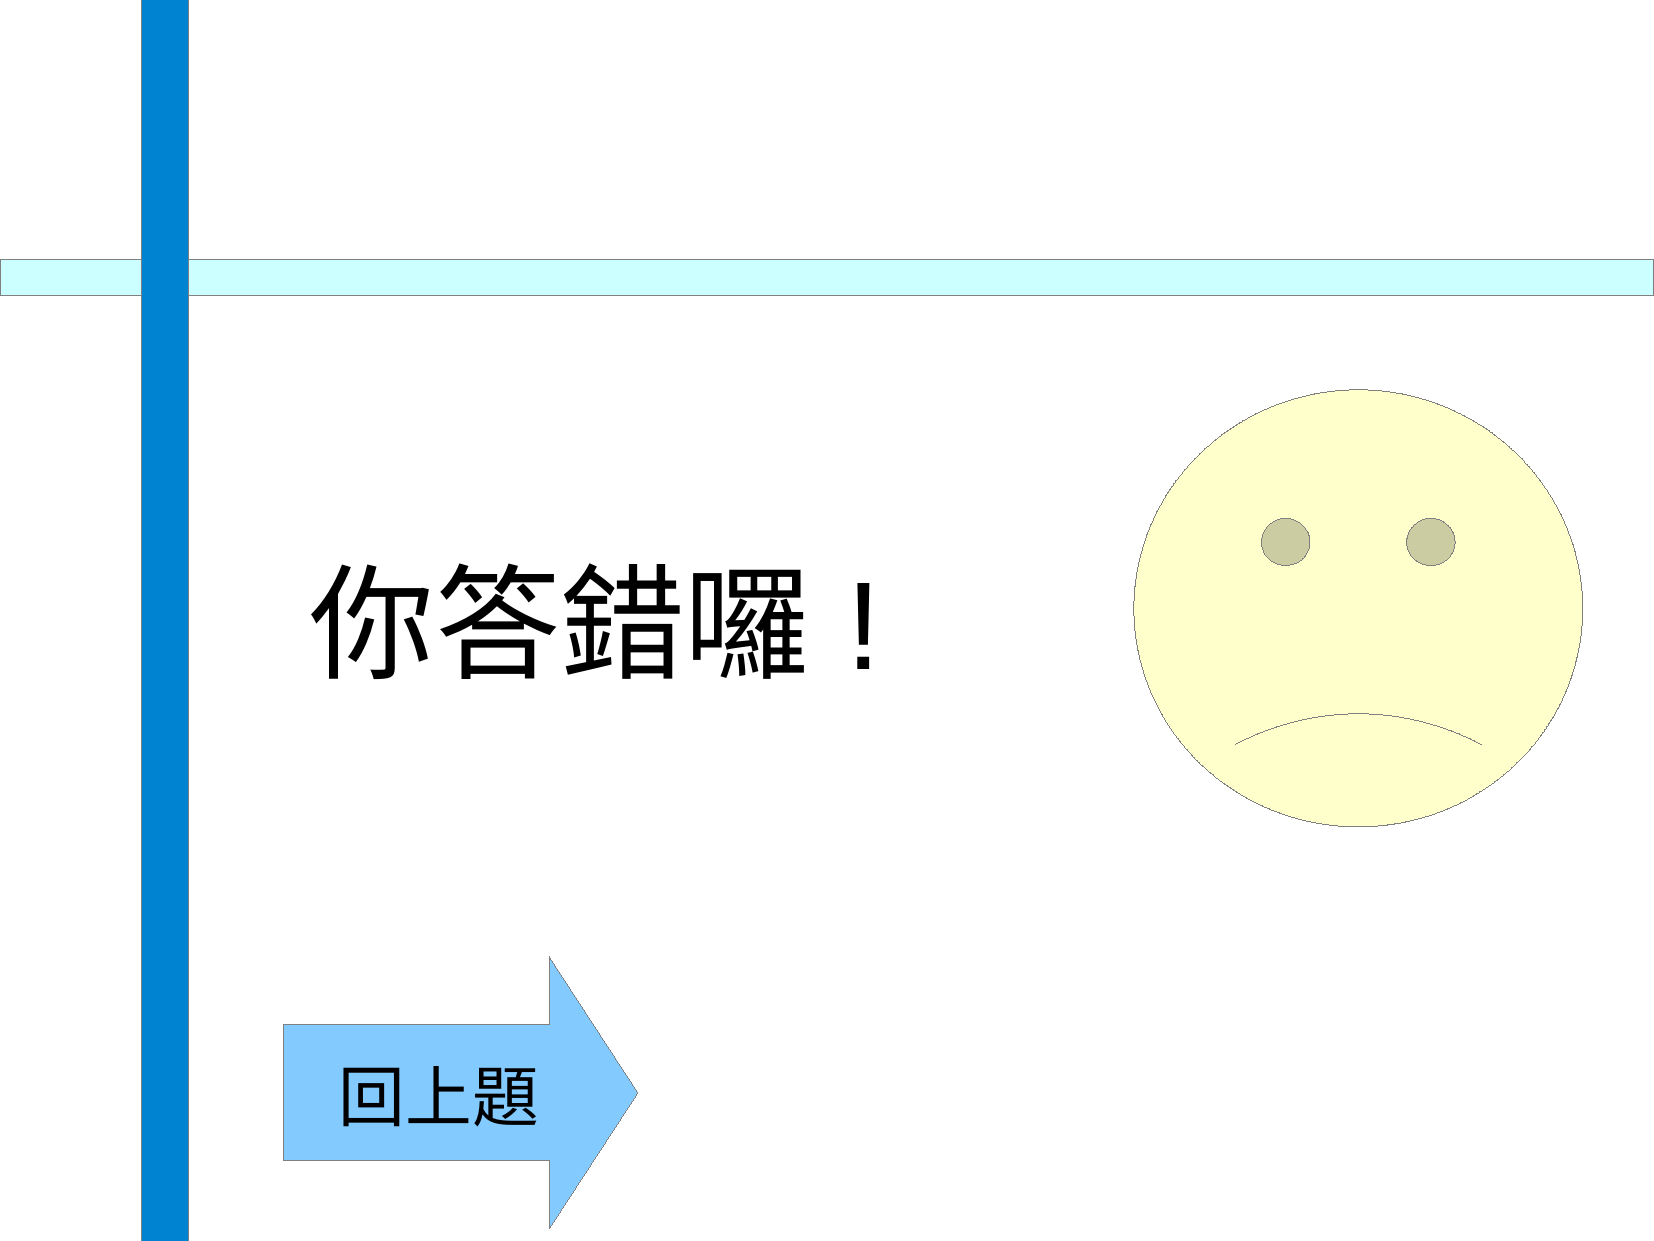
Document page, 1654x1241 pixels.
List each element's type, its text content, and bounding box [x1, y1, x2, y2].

text_box [1133, 389, 1583, 827]
text_box 回上題 [283, 956, 638, 1229]
text_box 你答錯囉! [295, 517, 1040, 697]
